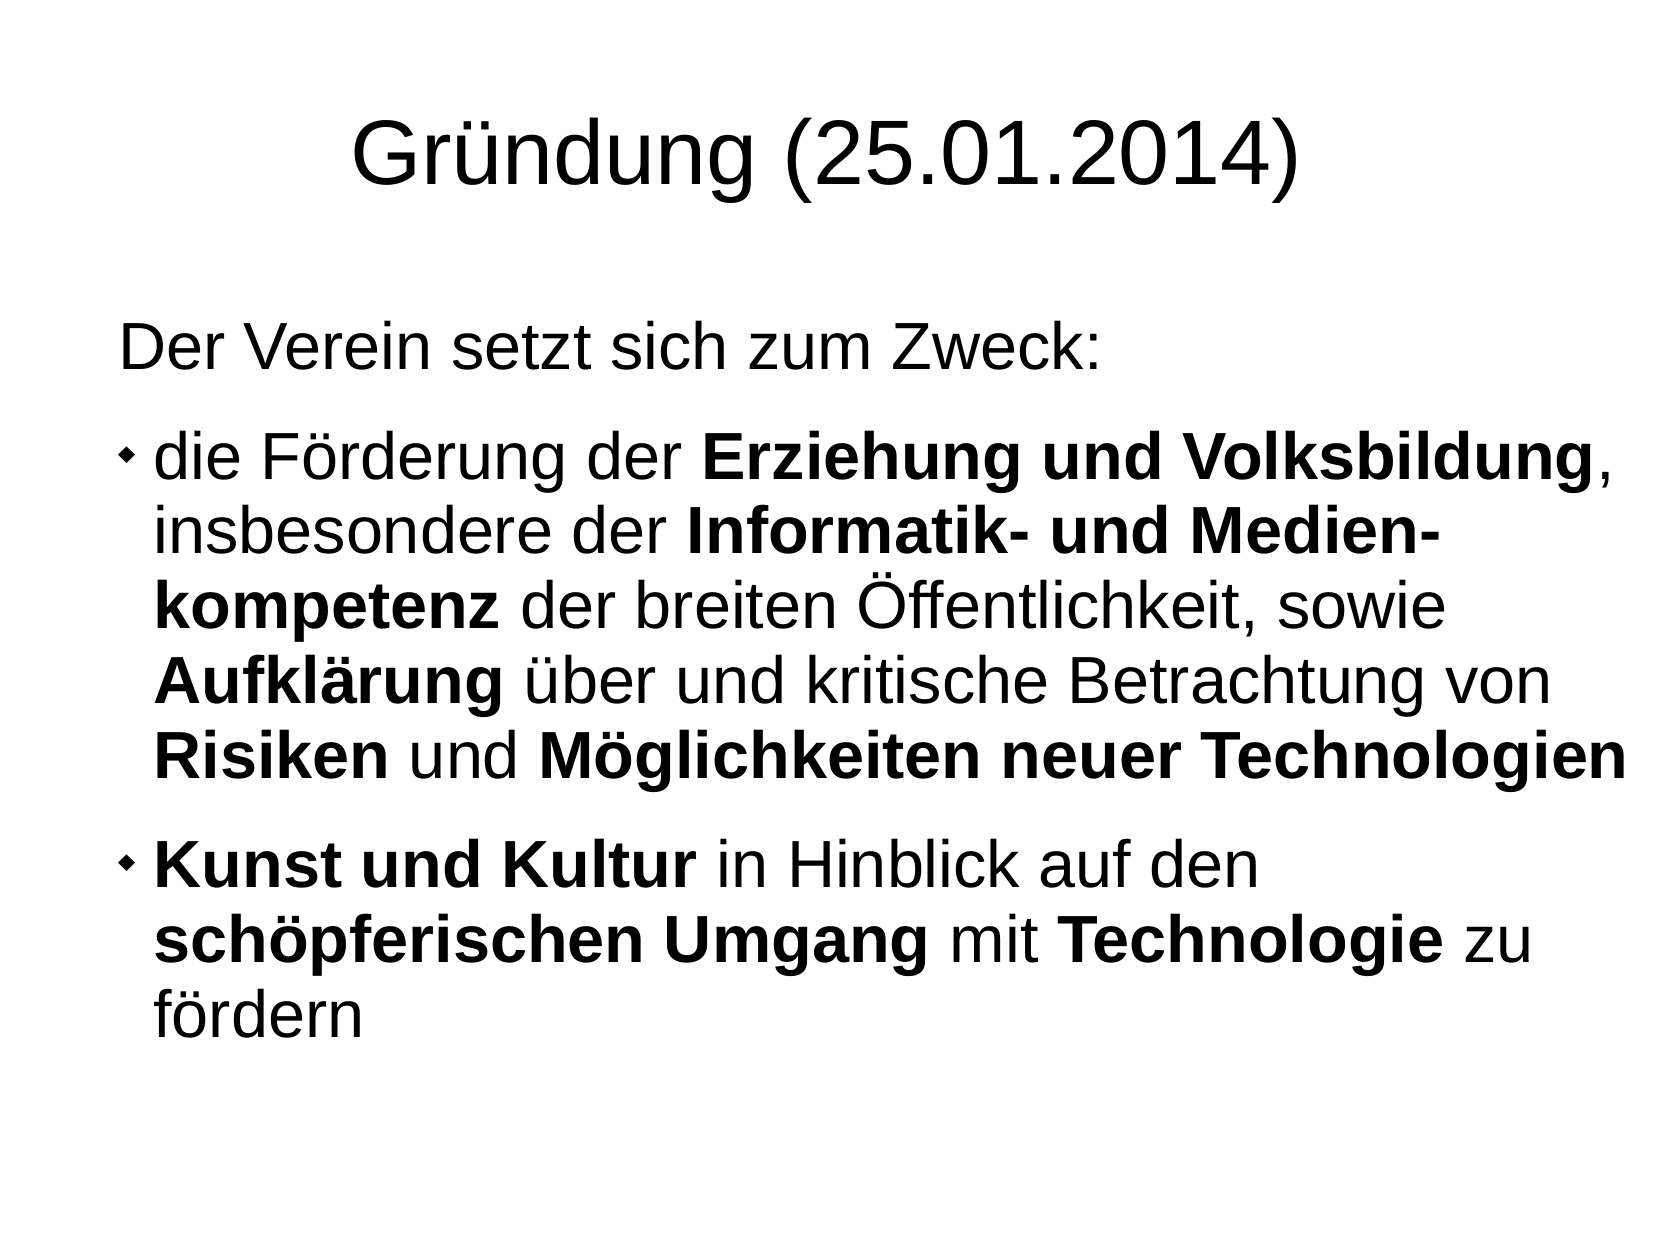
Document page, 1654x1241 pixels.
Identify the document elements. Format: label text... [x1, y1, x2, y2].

title Gründung (25.01.2014) [82, 49, 1571, 232]
text_box Der Verein setzt sich zum Zweck: die Förderung der Erziehung und Volksbildung, insbesondere der Informatik- und Medien-kompetenz der breiten Öffentlichkeit, sowie Aufklärung über und kritische Betrachtung von Risiken und Möglichkeiten neuer Technologien Kunst und Kultur in Hinblick auf den schöpferischen Umgang mit Technologie zu fördern [82, 232, 1636, 1128]
